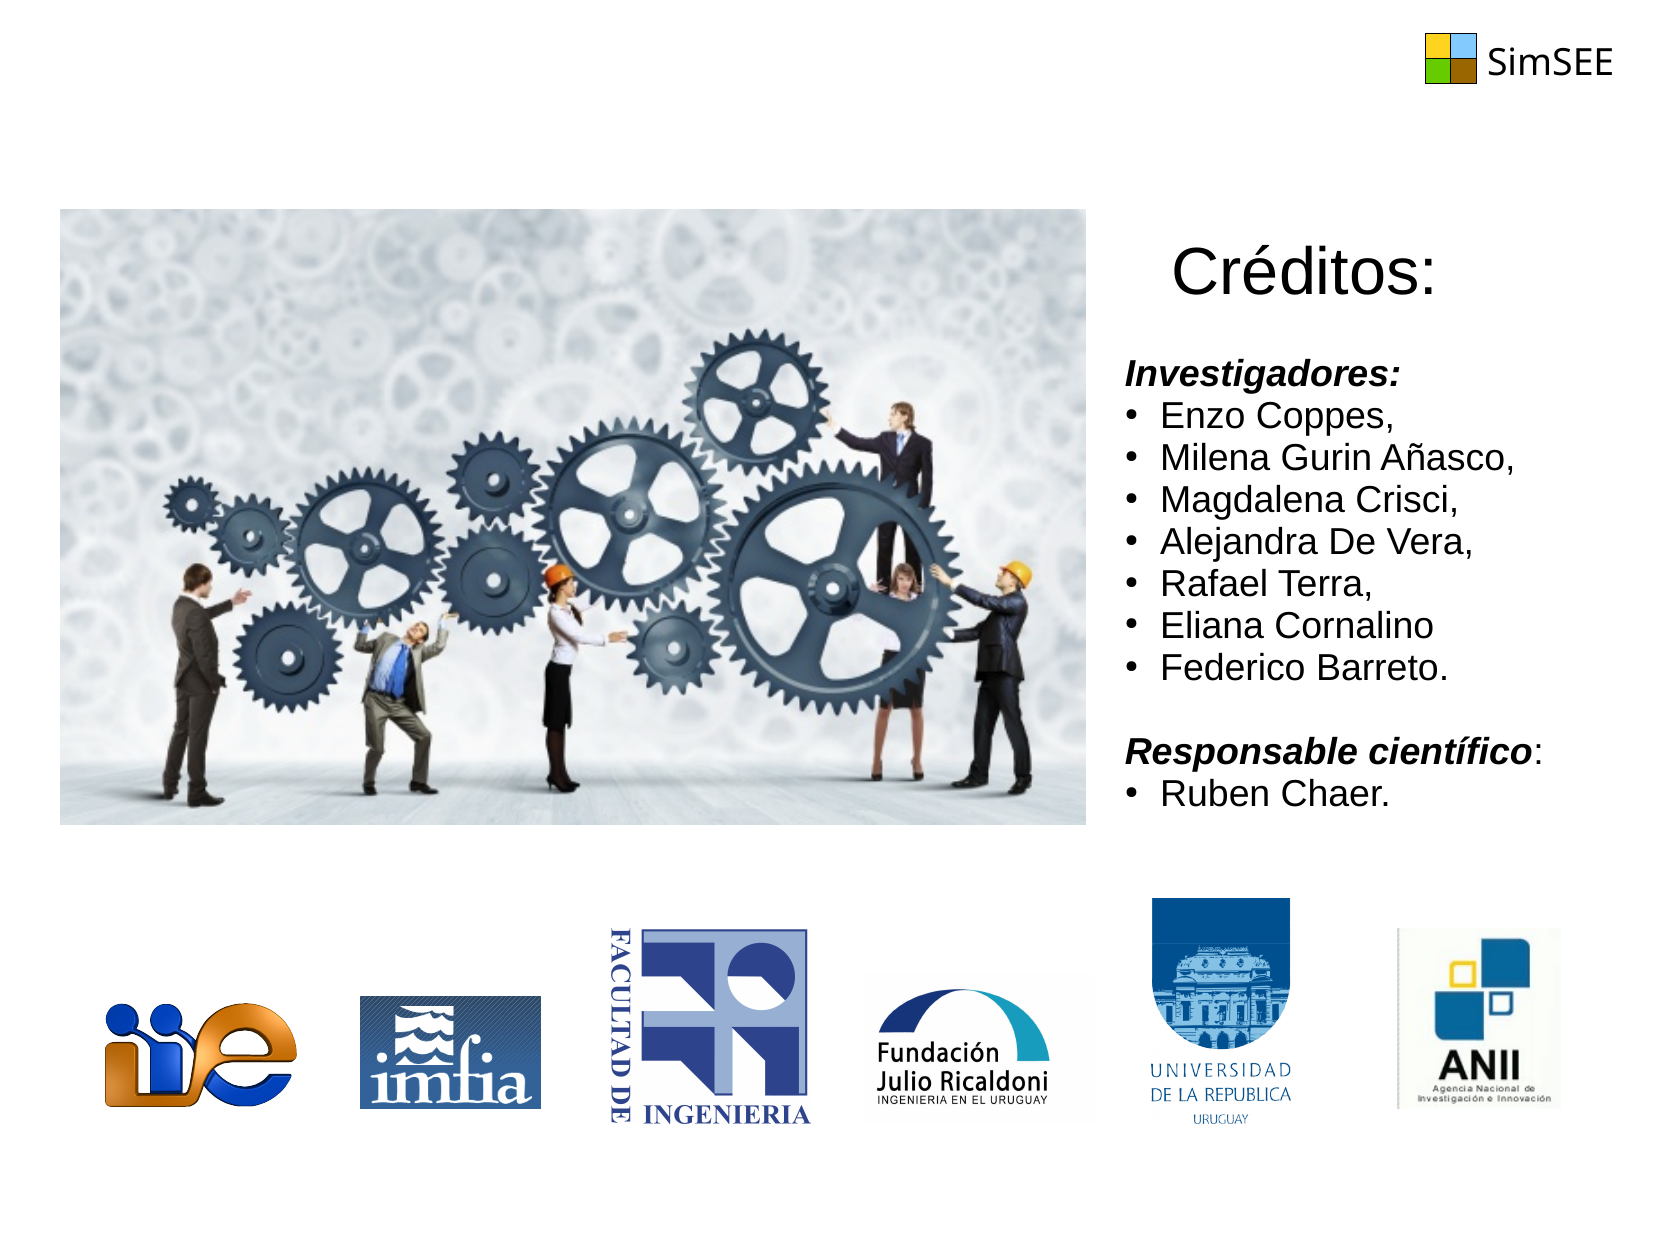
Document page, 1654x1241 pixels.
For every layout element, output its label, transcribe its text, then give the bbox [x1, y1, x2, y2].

picture [611, 928, 811, 1124]
title Créditos: [1110, 212, 1501, 331]
text_box Investigadores: Enzo Coppes, Milena Gurin Añasco, Magdalena Crisci, Alejandra De Vera, Rafael Terra, Eliana Cornalino Federico Barreto. Responsable científico: Ruben Chaer. [1110, 345, 1591, 822]
picture [60, 209, 1086, 826]
picture [360, 996, 541, 1109]
picture [863, 973, 1096, 1124]
picture [1151, 898, 1291, 1124]
picture [1397, 928, 1561, 1109]
picture [105, 1003, 297, 1107]
